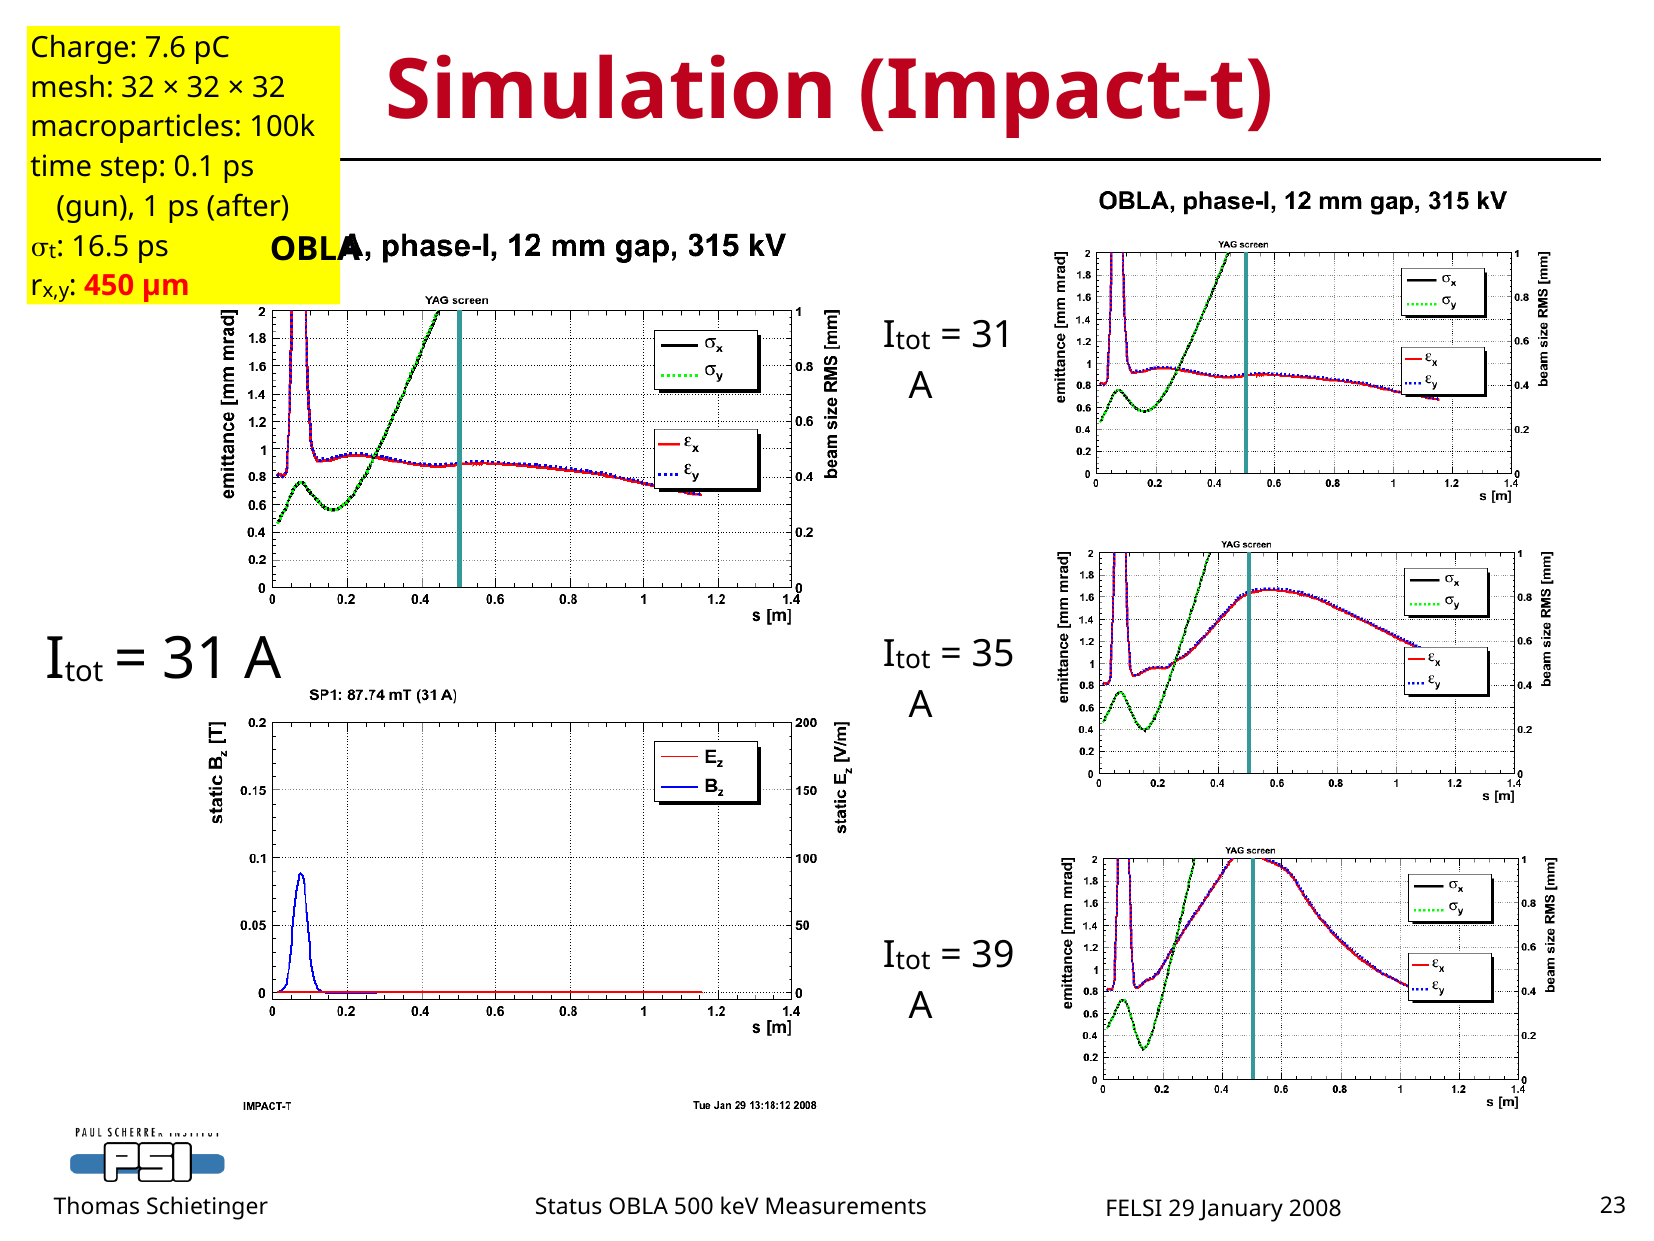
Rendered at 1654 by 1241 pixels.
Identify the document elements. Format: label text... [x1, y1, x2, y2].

text_box Itot = 35 A [879, 626, 1048, 679]
title Simulation (Impact-t) [124, 17, 1537, 156]
text_box Itot = 31 A [41, 616, 309, 691]
picture [1002, 178, 1610, 1147]
text_box Itot = 39 A [879, 927, 1048, 981]
text_box OBLA [266, 225, 378, 265]
text_box Charge: 7.6 pC mesh: 32 × 32 × 32 macroparticles: 100k time step: 0.1 ps (gun), 1 ps (after) t: 16.5 ps rx,y: 450 µm [26, 26, 341, 285]
text_box Itot = 31 A [879, 307, 1048, 360]
picture [61, 217, 906, 1190]
